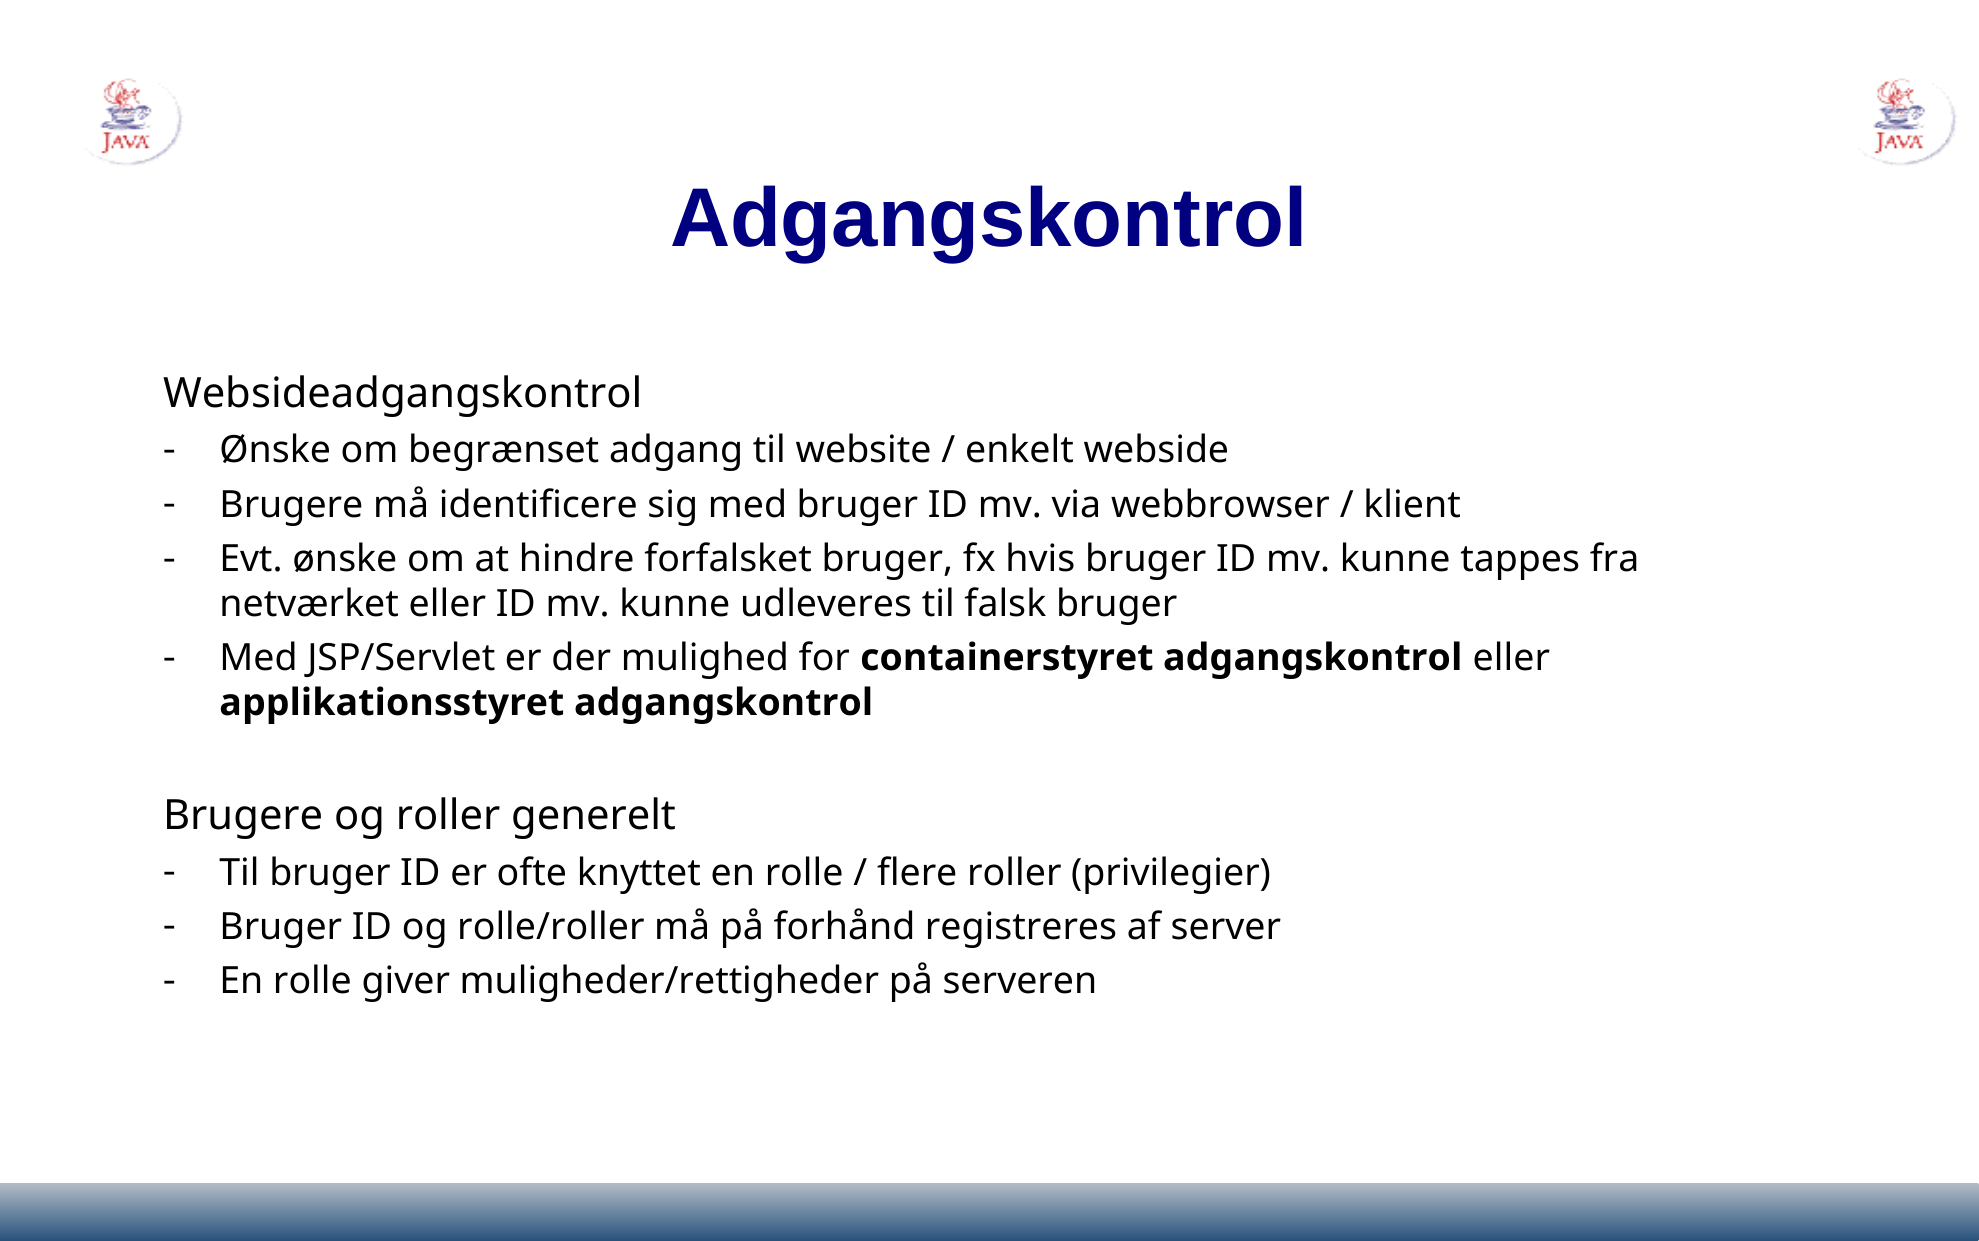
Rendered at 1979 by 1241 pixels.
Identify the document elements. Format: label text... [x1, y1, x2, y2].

picture [69, 71, 187, 169]
title Adgangskontrol [148, 110, 1830, 317]
list Websideadgangskontrol Ønske om begrænset adgang til website / enkelt webside Brugere må identificere sig med bruger ID mv. via webbrowser / klient Evt. ønske om at hindre forfalsket bruger, fx hvis bruger ID mv. kunne tappes fra netværket eller ID mv. kunne udleveres til falsk bruger Med JSP/Servlet er der mulighed for containerstyret adgangskontrol eller applikationsstyret adgangskontrol Brugere og roller generelt Til bruger ID er ofte knyttet en rolle / flere roller (privilegier) Bruger ID og rolle/roller må på forhånd registreres af server En rolle giver muligheder/rettigheder på serveren [148, 358, 1830, 1103]
picture [1842, 71, 1961, 169]
